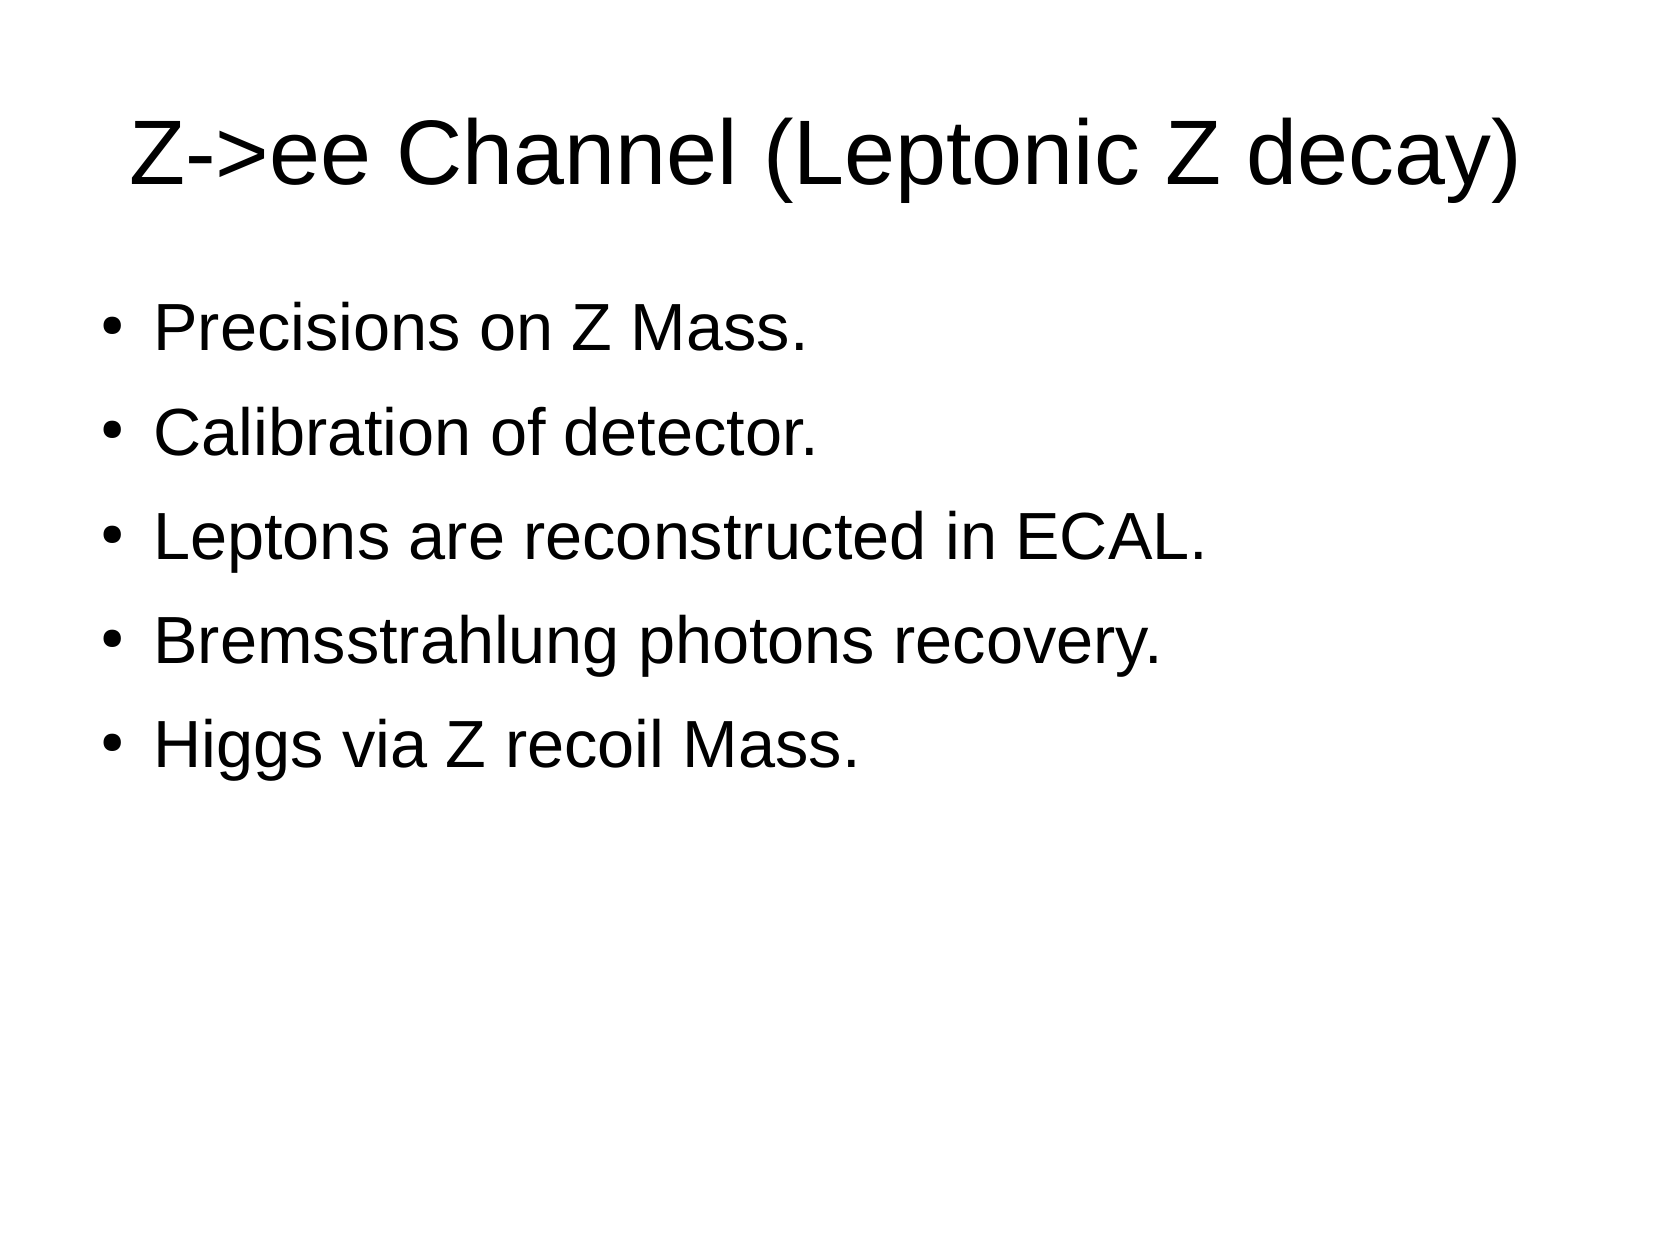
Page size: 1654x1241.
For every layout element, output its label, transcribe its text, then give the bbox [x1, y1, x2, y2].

title Z->ee Channel (Leptonic Z decay) [82, 49, 1571, 257]
list Precisions on Z Mass. Calibration of detector. Leptons are reconstructed in ECAL. Bremsstrahlung photons recovery. Higgs via Z recoil Mass. [82, 290, 1571, 1109]
